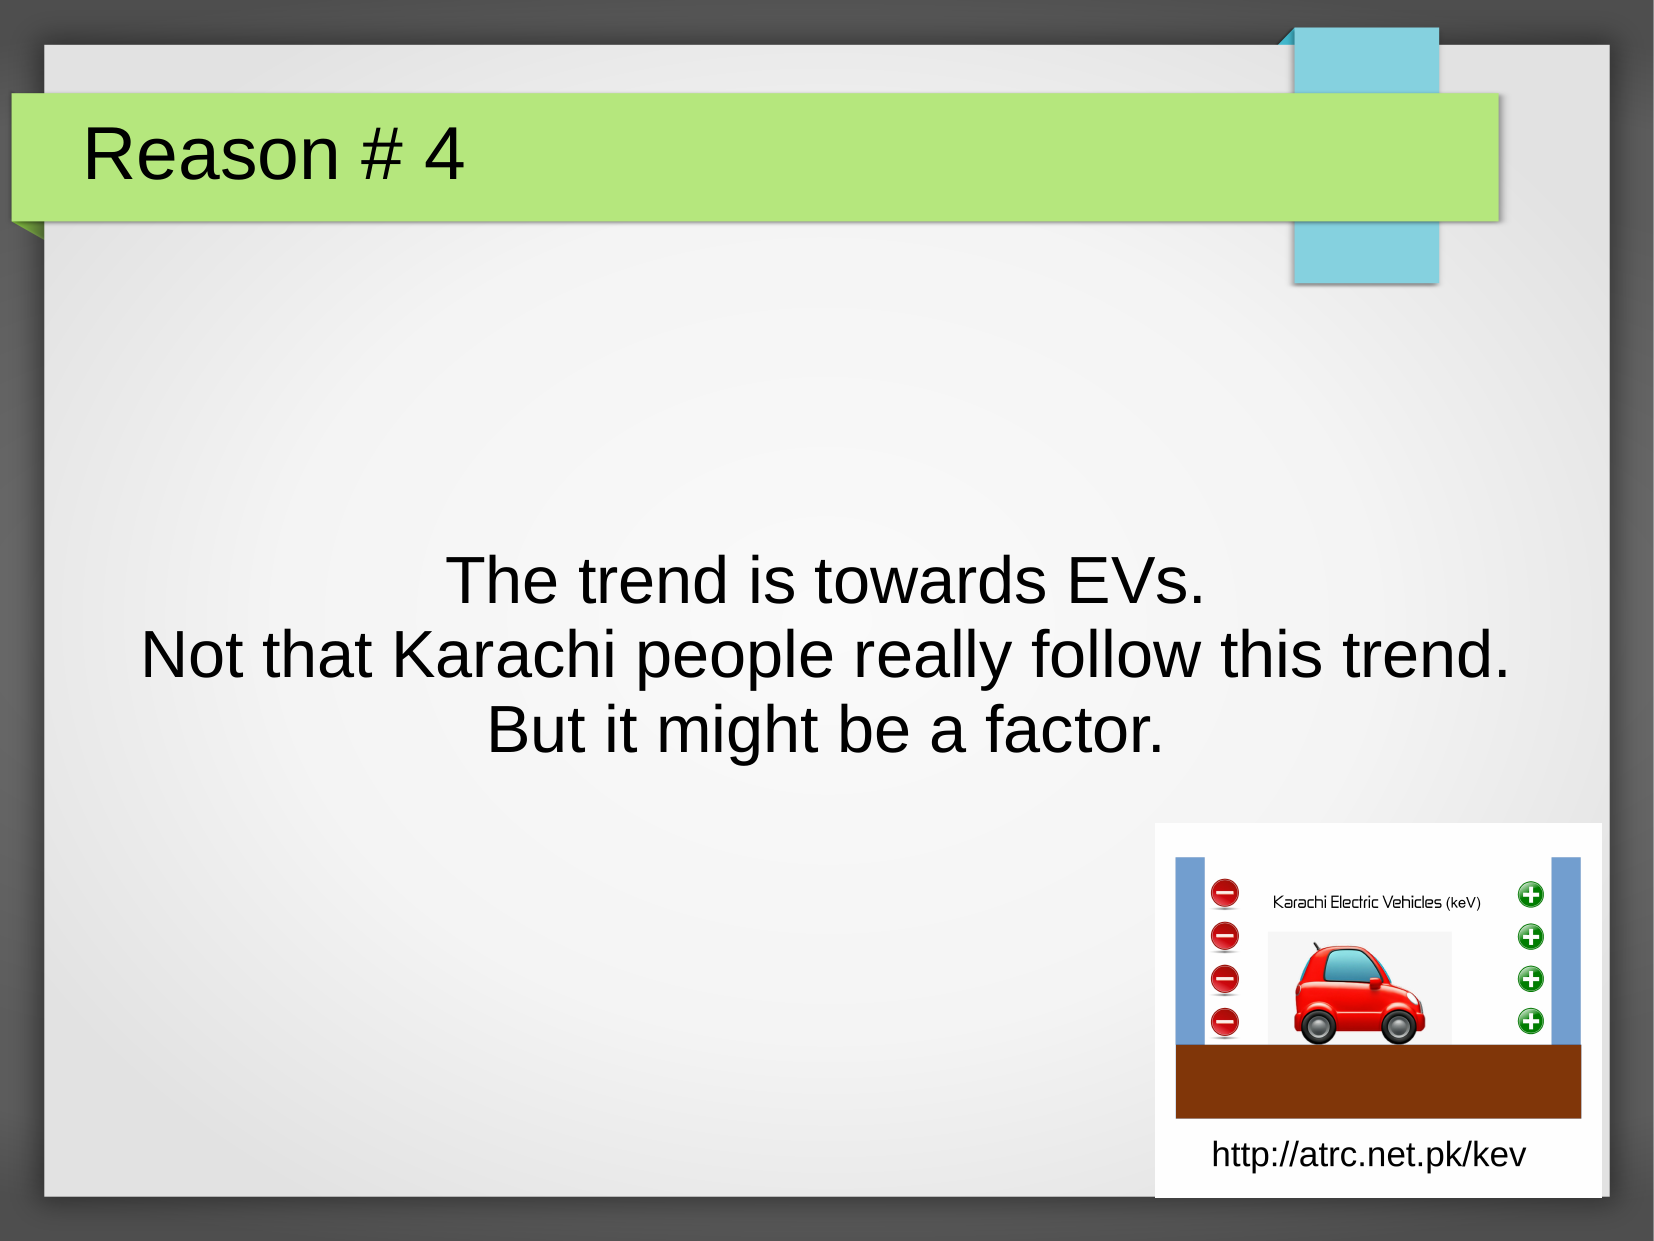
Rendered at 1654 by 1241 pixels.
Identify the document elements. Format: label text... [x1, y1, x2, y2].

picture [0, 0, 1654, 1241]
title Reason # 4 [82, 94, 1264, 213]
subtitle The trend is towards EVs. Not that Karachi people really follow this trend. But it might be a factor. [82, 295, 1571, 1015]
